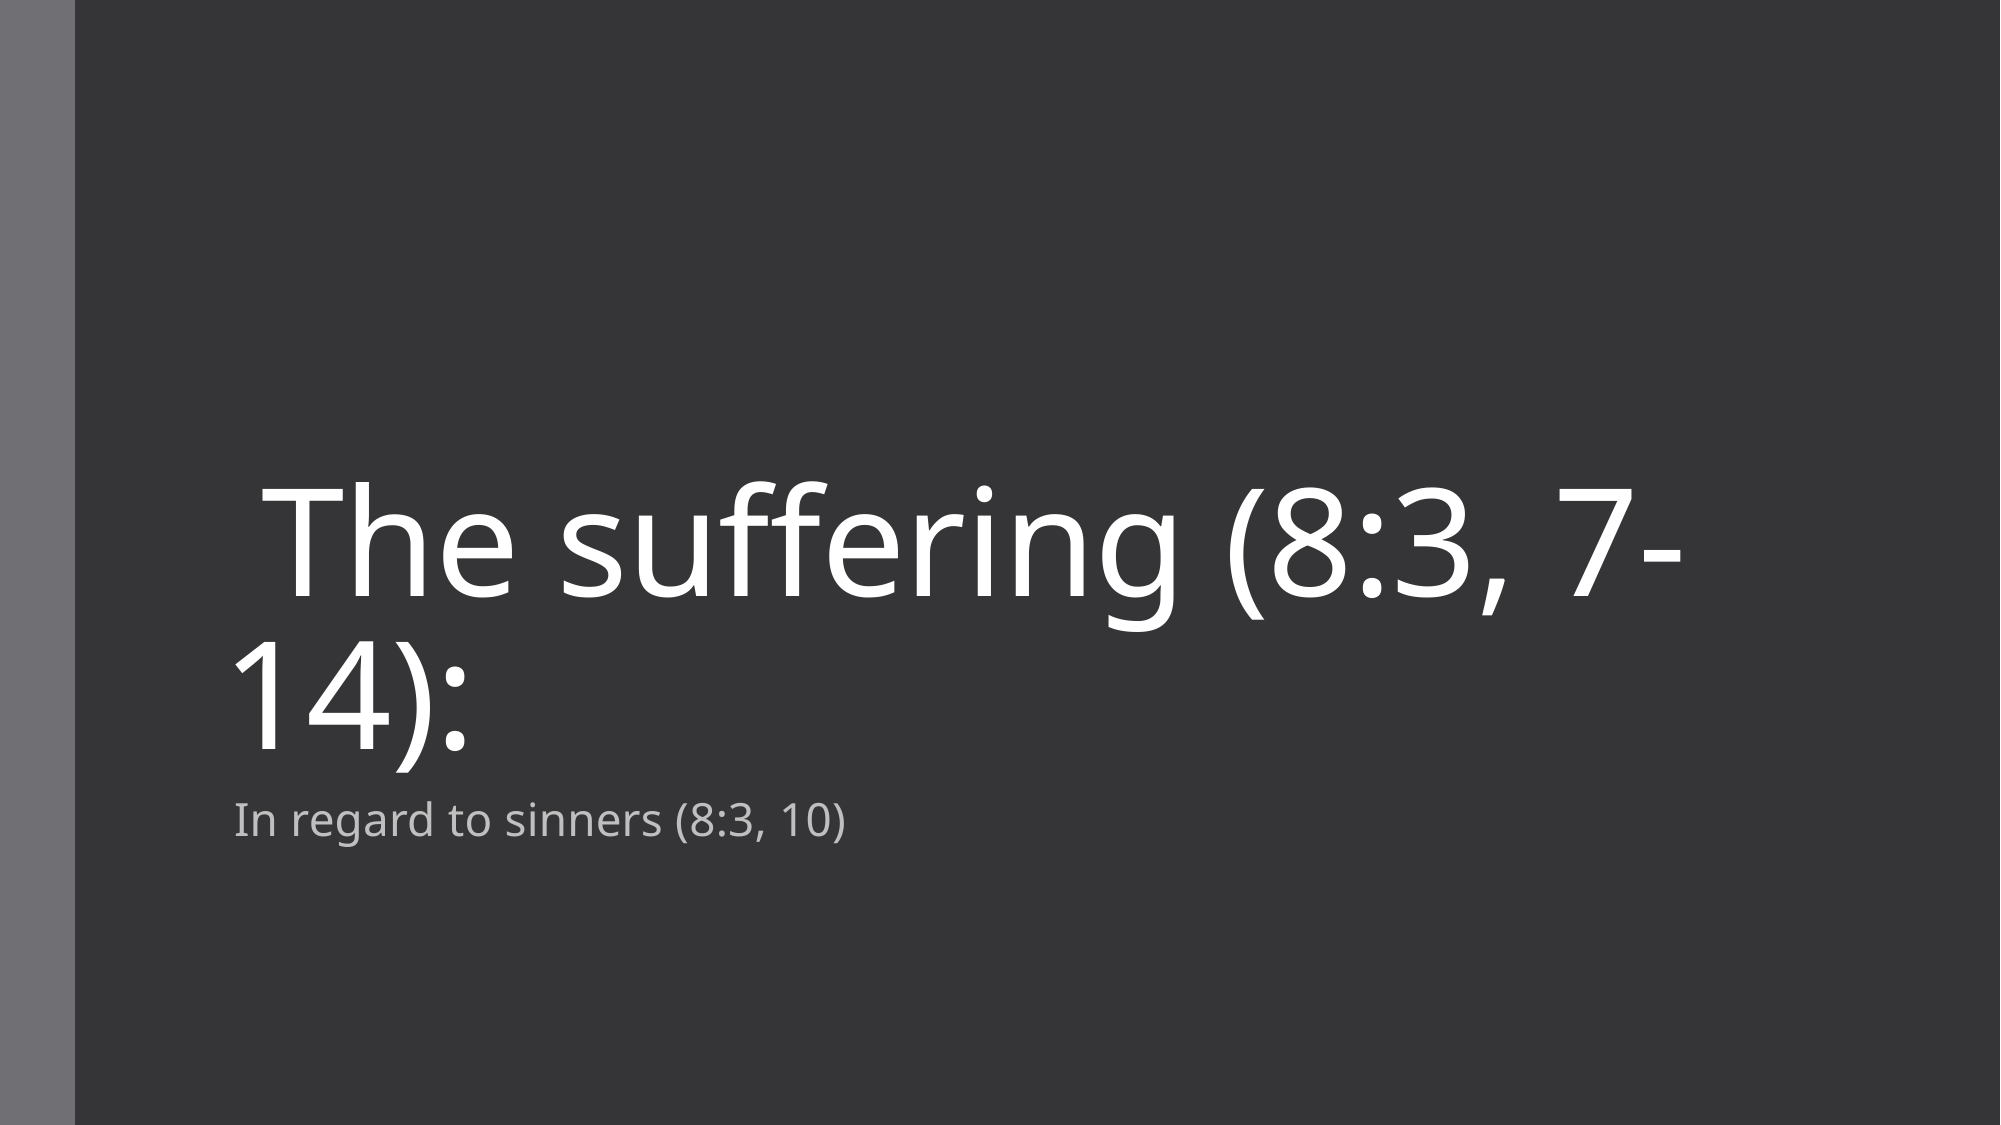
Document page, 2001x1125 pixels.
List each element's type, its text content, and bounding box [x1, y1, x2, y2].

subtitle In regard to sinners (8:3, 10) [206, 787, 1752, 1066]
title The suffering (8:3, 7-14): [206, 124, 1752, 787]
